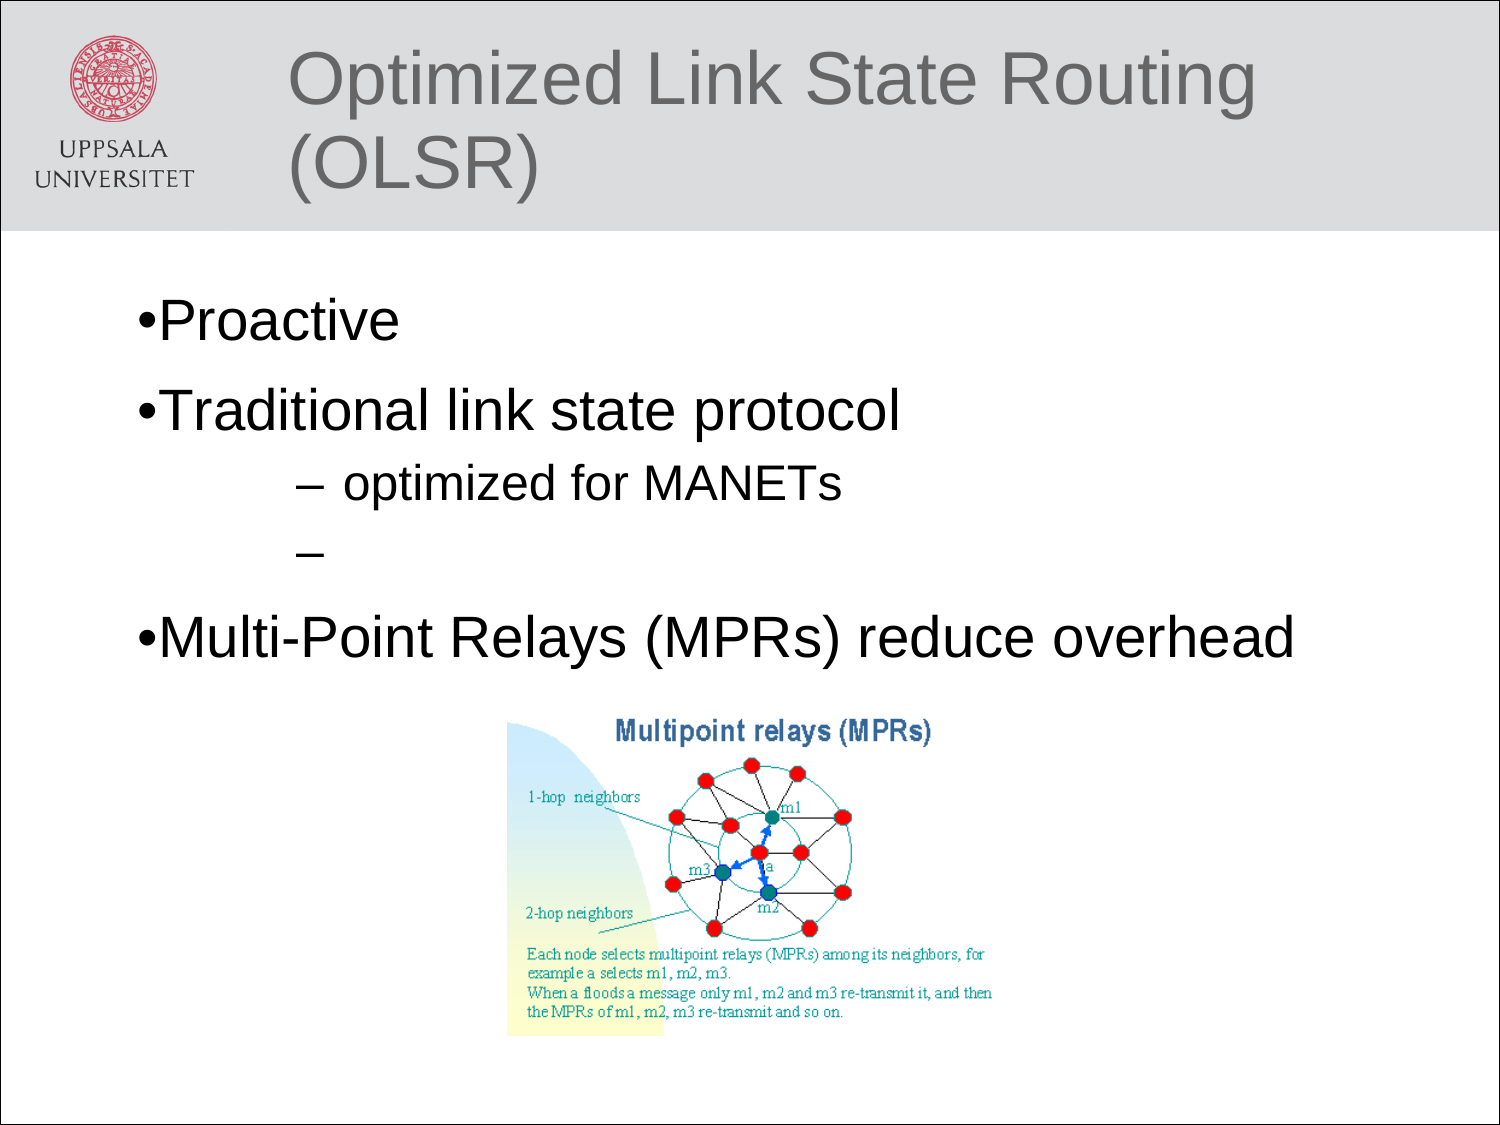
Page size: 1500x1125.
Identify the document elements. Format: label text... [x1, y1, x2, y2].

picture [507, 679, 1004, 1036]
list Proactive Traditional link state protocol optimized for MANETs Multi-Point Relays (MPRs) reduce overhead [137, 287, 1388, 1001]
picture [1, 1, 1499, 231]
title Optimized Link State Routing (OLSR) [287, 20, 1388, 222]
